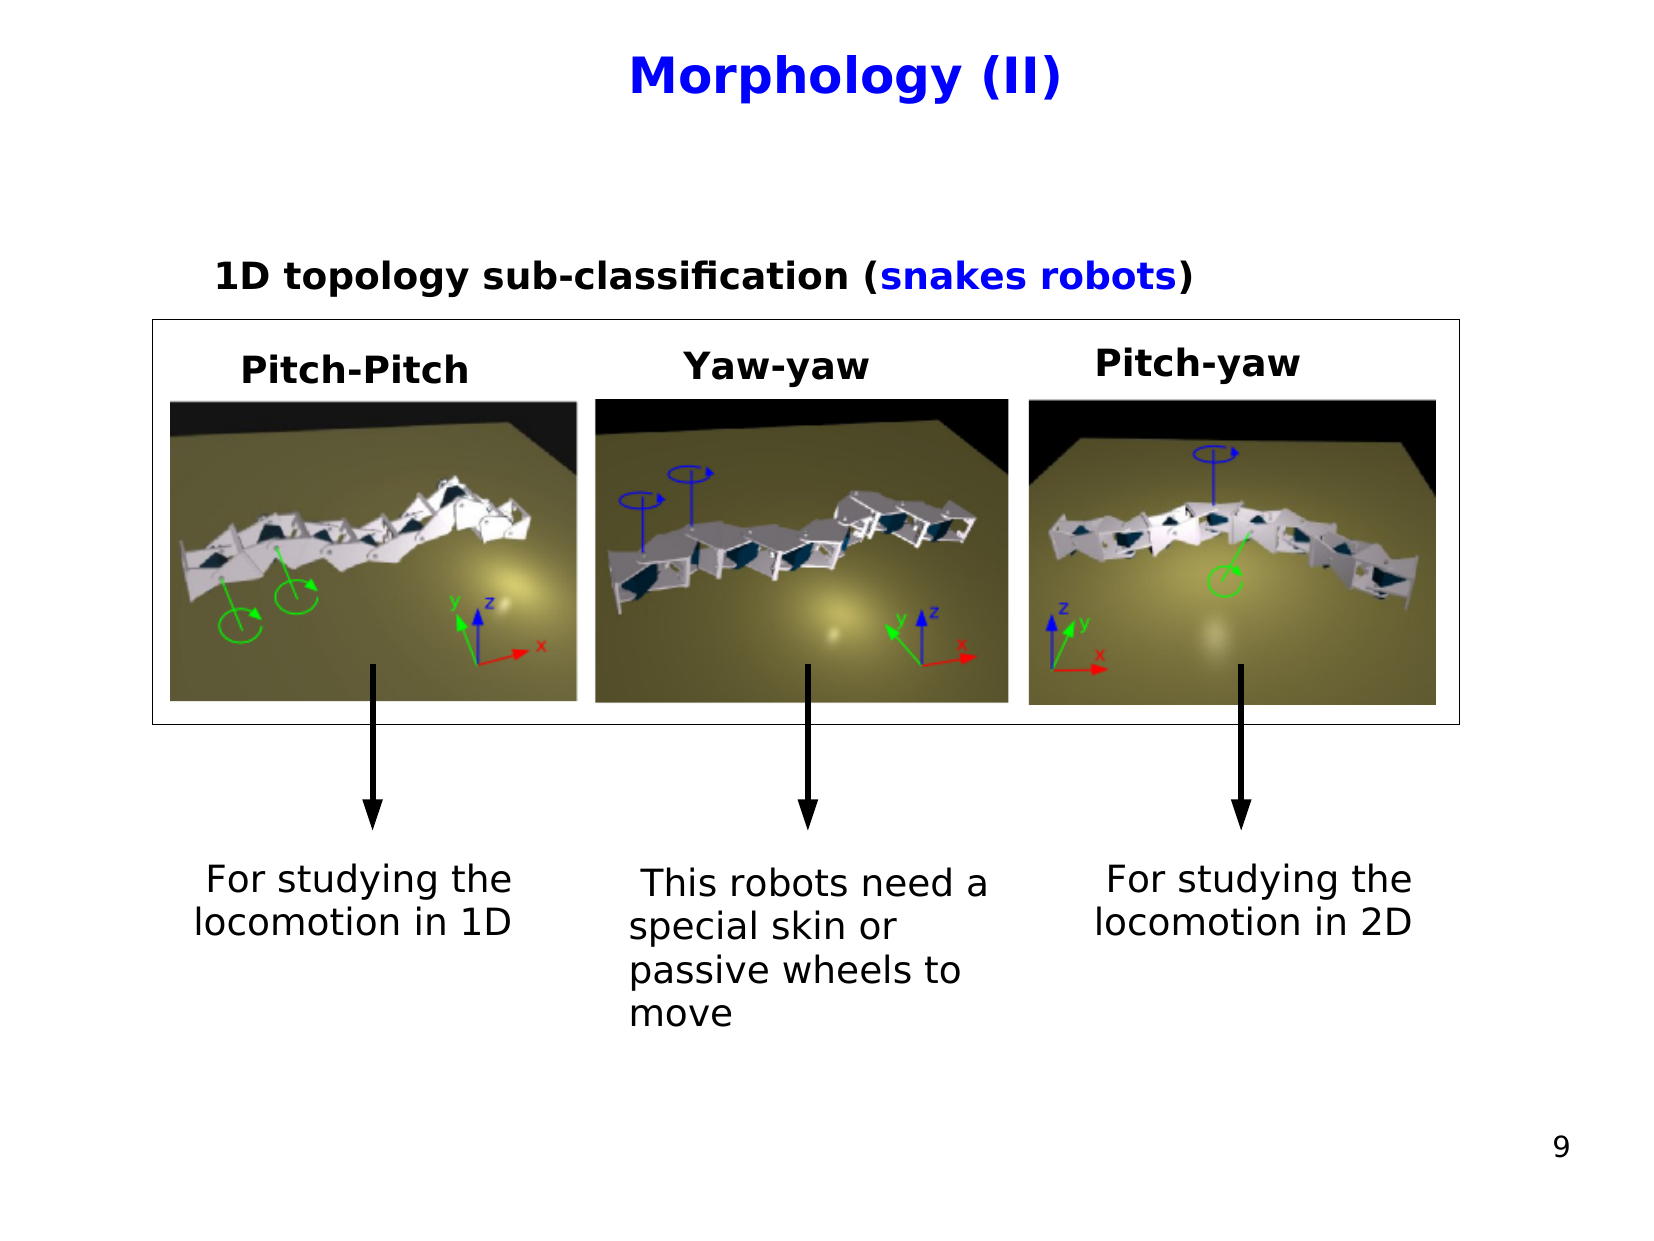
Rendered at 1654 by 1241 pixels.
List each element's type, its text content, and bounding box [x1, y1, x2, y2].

text_box Pitch-yaw [1079, 334, 1387, 393]
picture [170, 399, 1436, 705]
text_box This robots need a special skin or passive wheels to move [613, 853, 1027, 1043]
text_box 1D topology sub-classification (snakes robots) [198, 247, 1247, 306]
text_box For studying the locomotion in 1D [178, 850, 542, 953]
text_box Yaw-yaw [668, 337, 976, 397]
text_box Morphology (II) [614, 39, 1078, 113]
text_box For studying the locomotion in 2D [1078, 850, 1442, 953]
text_box Pitch-Pitch [225, 341, 532, 400]
